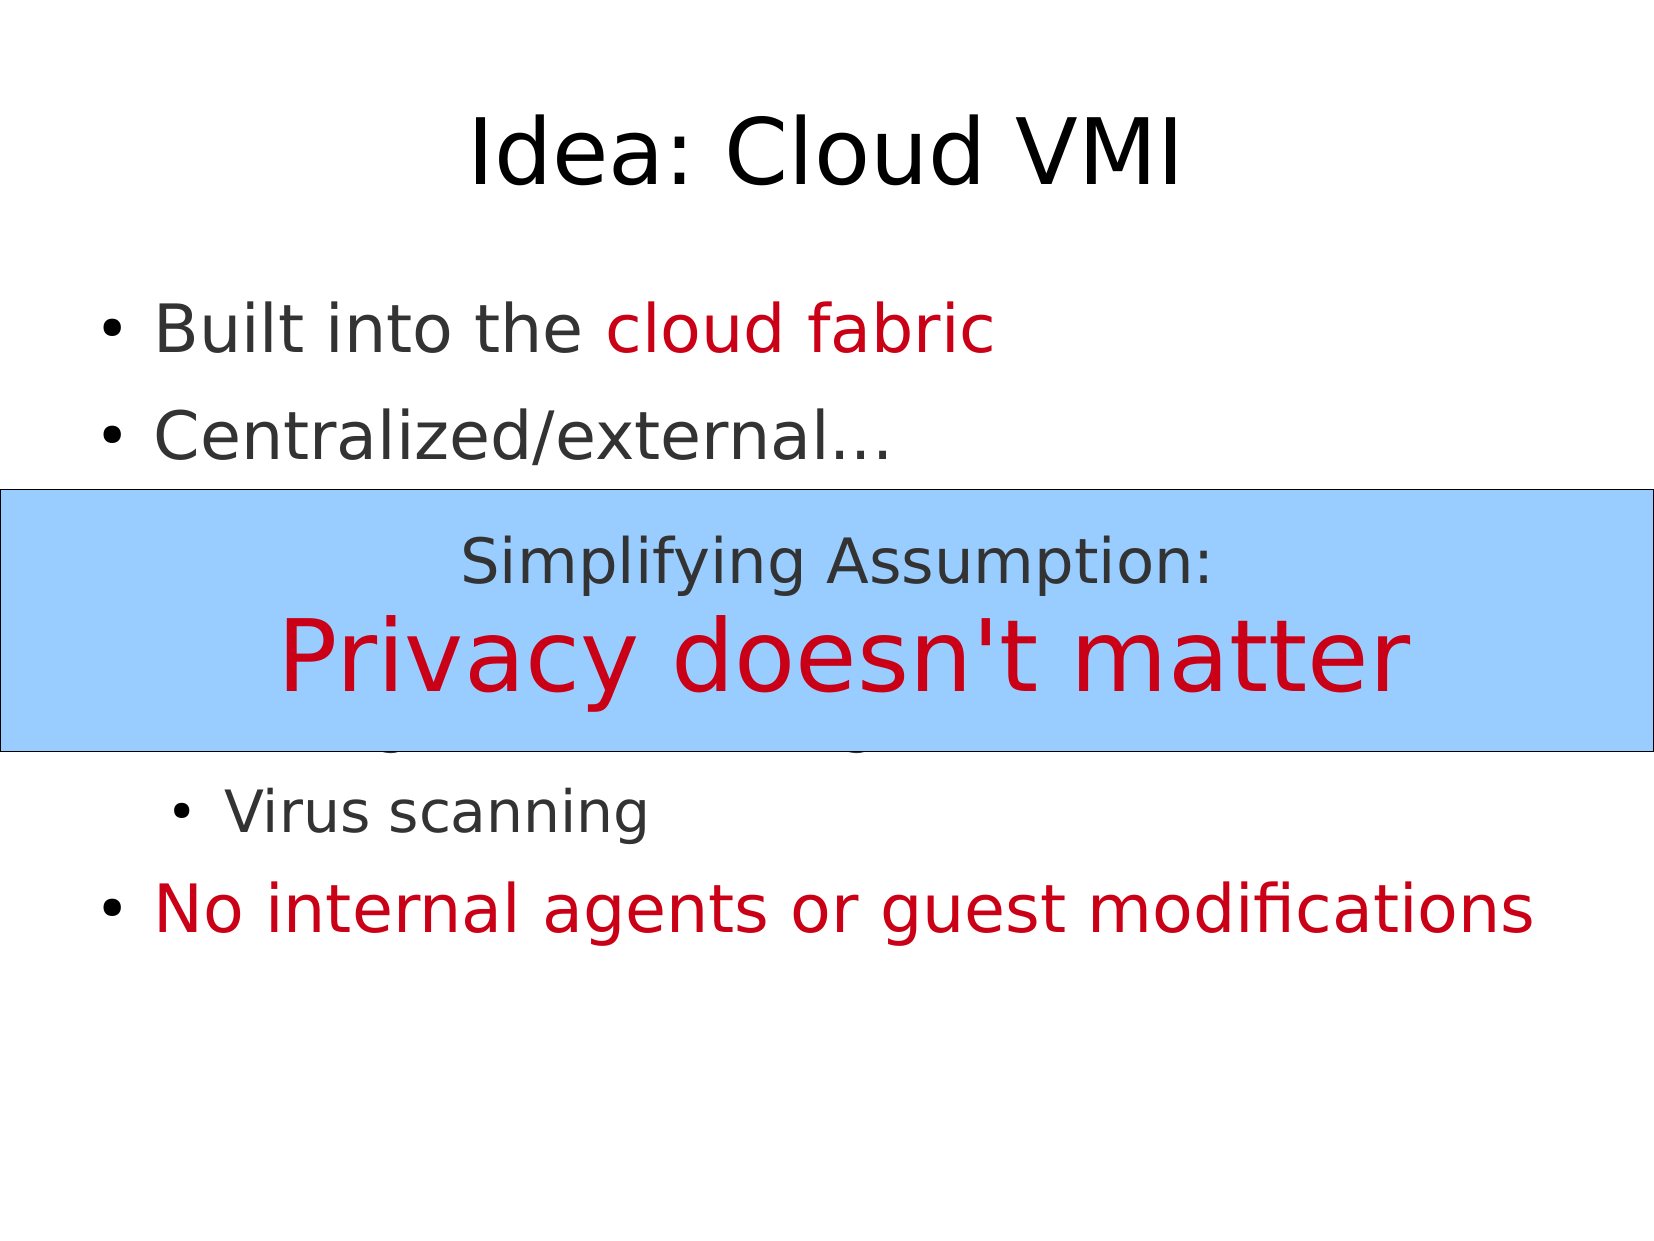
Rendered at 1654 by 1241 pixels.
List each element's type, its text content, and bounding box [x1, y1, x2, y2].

title Idea: Cloud VMI [82, 49, 1571, 257]
text_box Simplifying Assumption: Privacy doesn't matter [0, 489, 1654, 752]
list Built into the cloud fabric Centralized/external... Log monitoring Software auditing Configuration auditing Virus scanning No internal agents or guest modifications [82, 290, 1571, 489]
list Built into the cloud fabric Centralized/external... Log monitoring Software auditing Configuration auditing Virus scanning No internal agents or guest modifications [82, 752, 1571, 1109]
